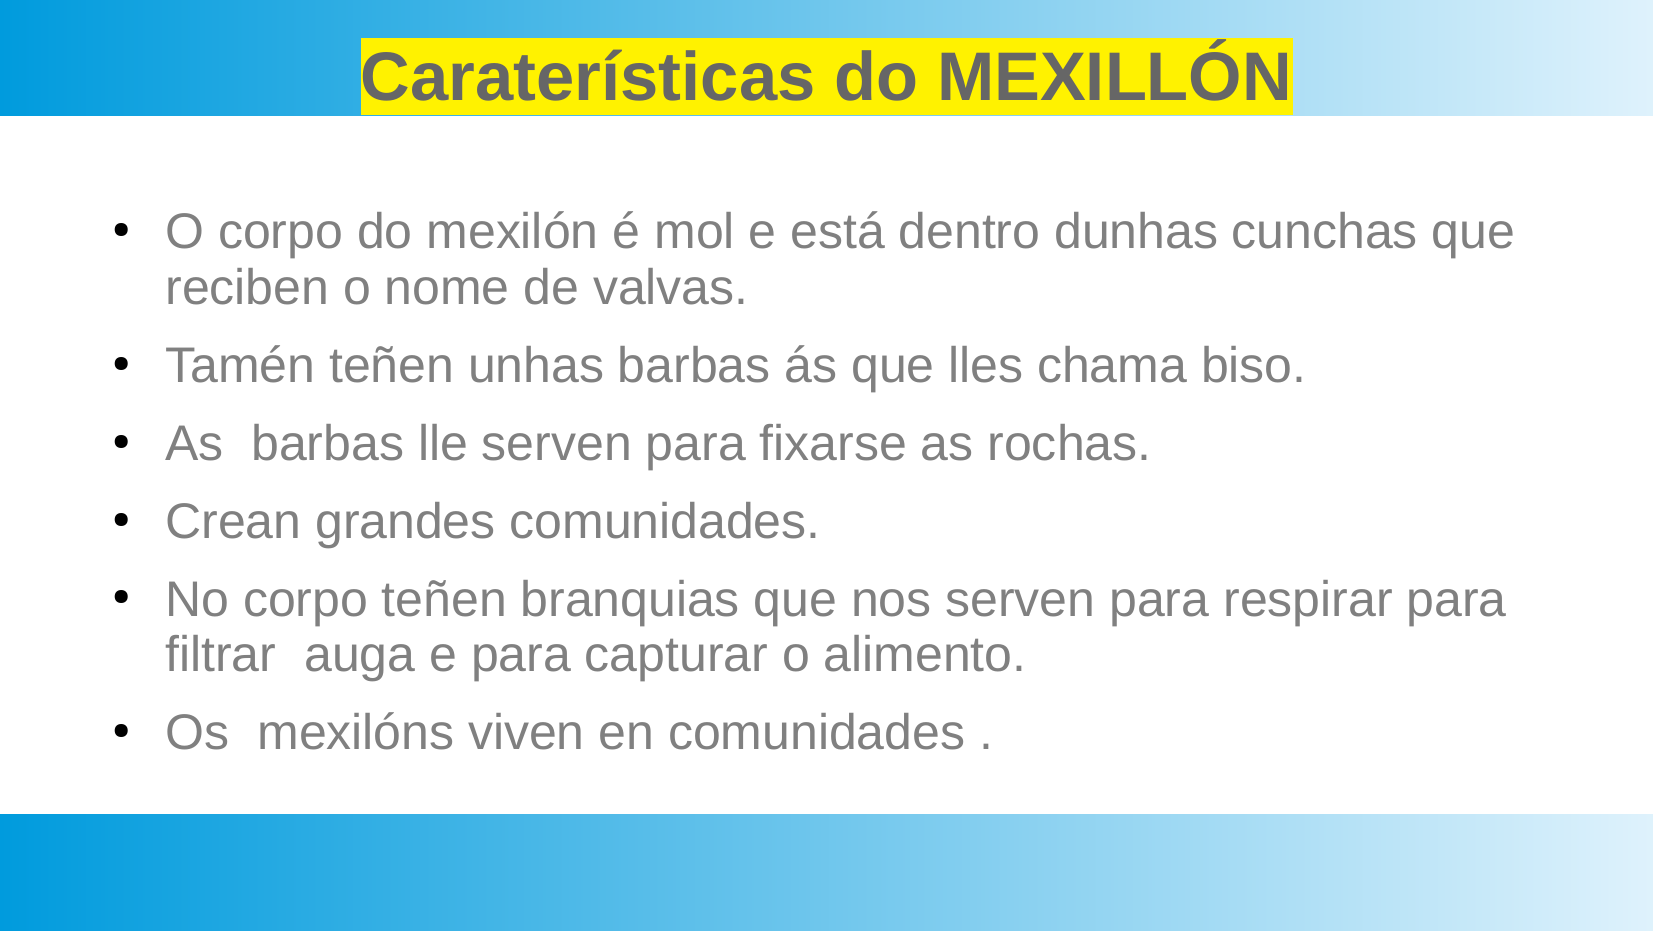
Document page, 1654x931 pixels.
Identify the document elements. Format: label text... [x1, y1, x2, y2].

list O corpo do mexilón é mol e está dentro dunhas cunchas que reciben o nome de valvas. Tamén teñen unhas barbas ás que lles chama biso. As barbas lle serven para fixarse as rochas. Crean grandes comunidades. No corpo teñen branquias que nos serven para respirar para filtrar auga e para capturar o alimento. Os mexilóns viven en comunidades . [94, 203, 1583, 744]
title Caraterísticas do MEXILLÓN [82, 37, 1571, 116]
